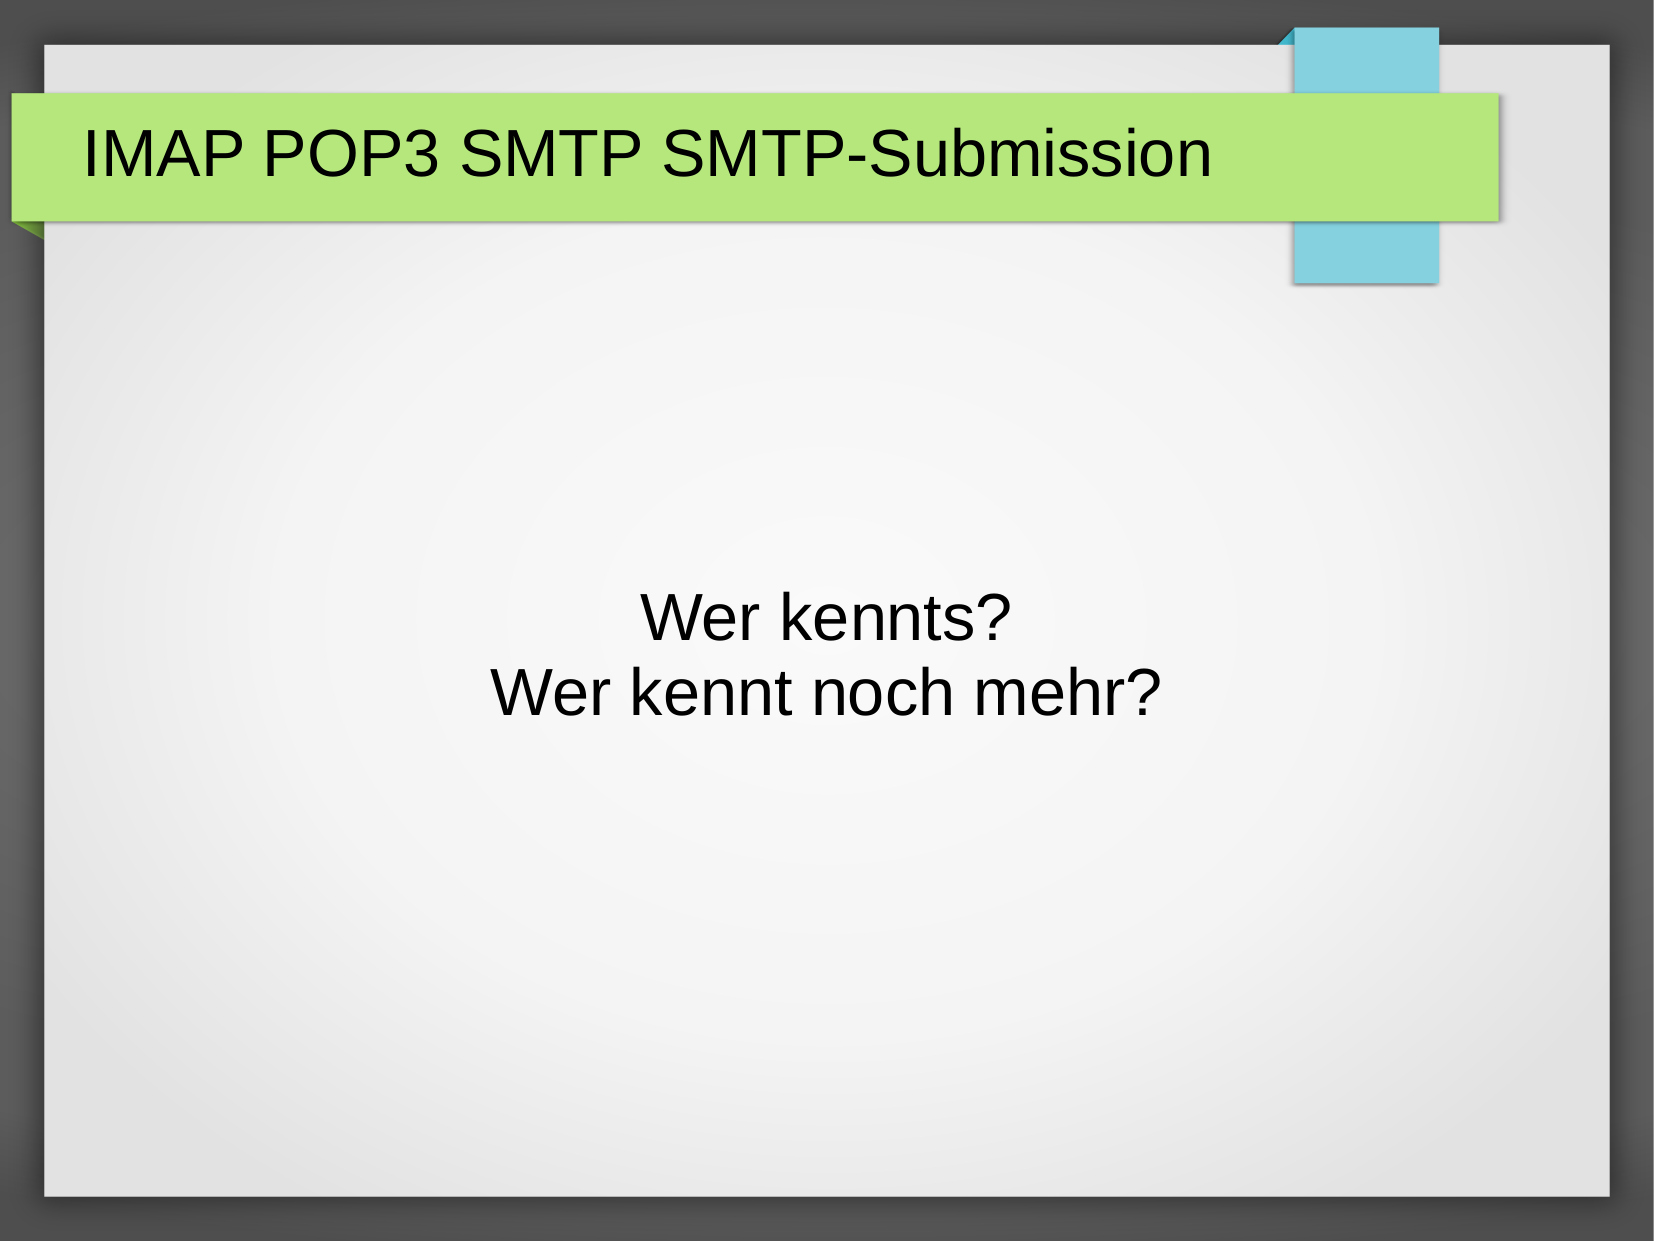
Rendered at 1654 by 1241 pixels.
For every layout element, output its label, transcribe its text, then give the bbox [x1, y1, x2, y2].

picture [0, 0, 1654, 1241]
subtitle Wer kennts? Wer kennt noch mehr? [82, 295, 1571, 1015]
title IMAP POP3 SMTP SMTP-Submission [82, 94, 1264, 213]
